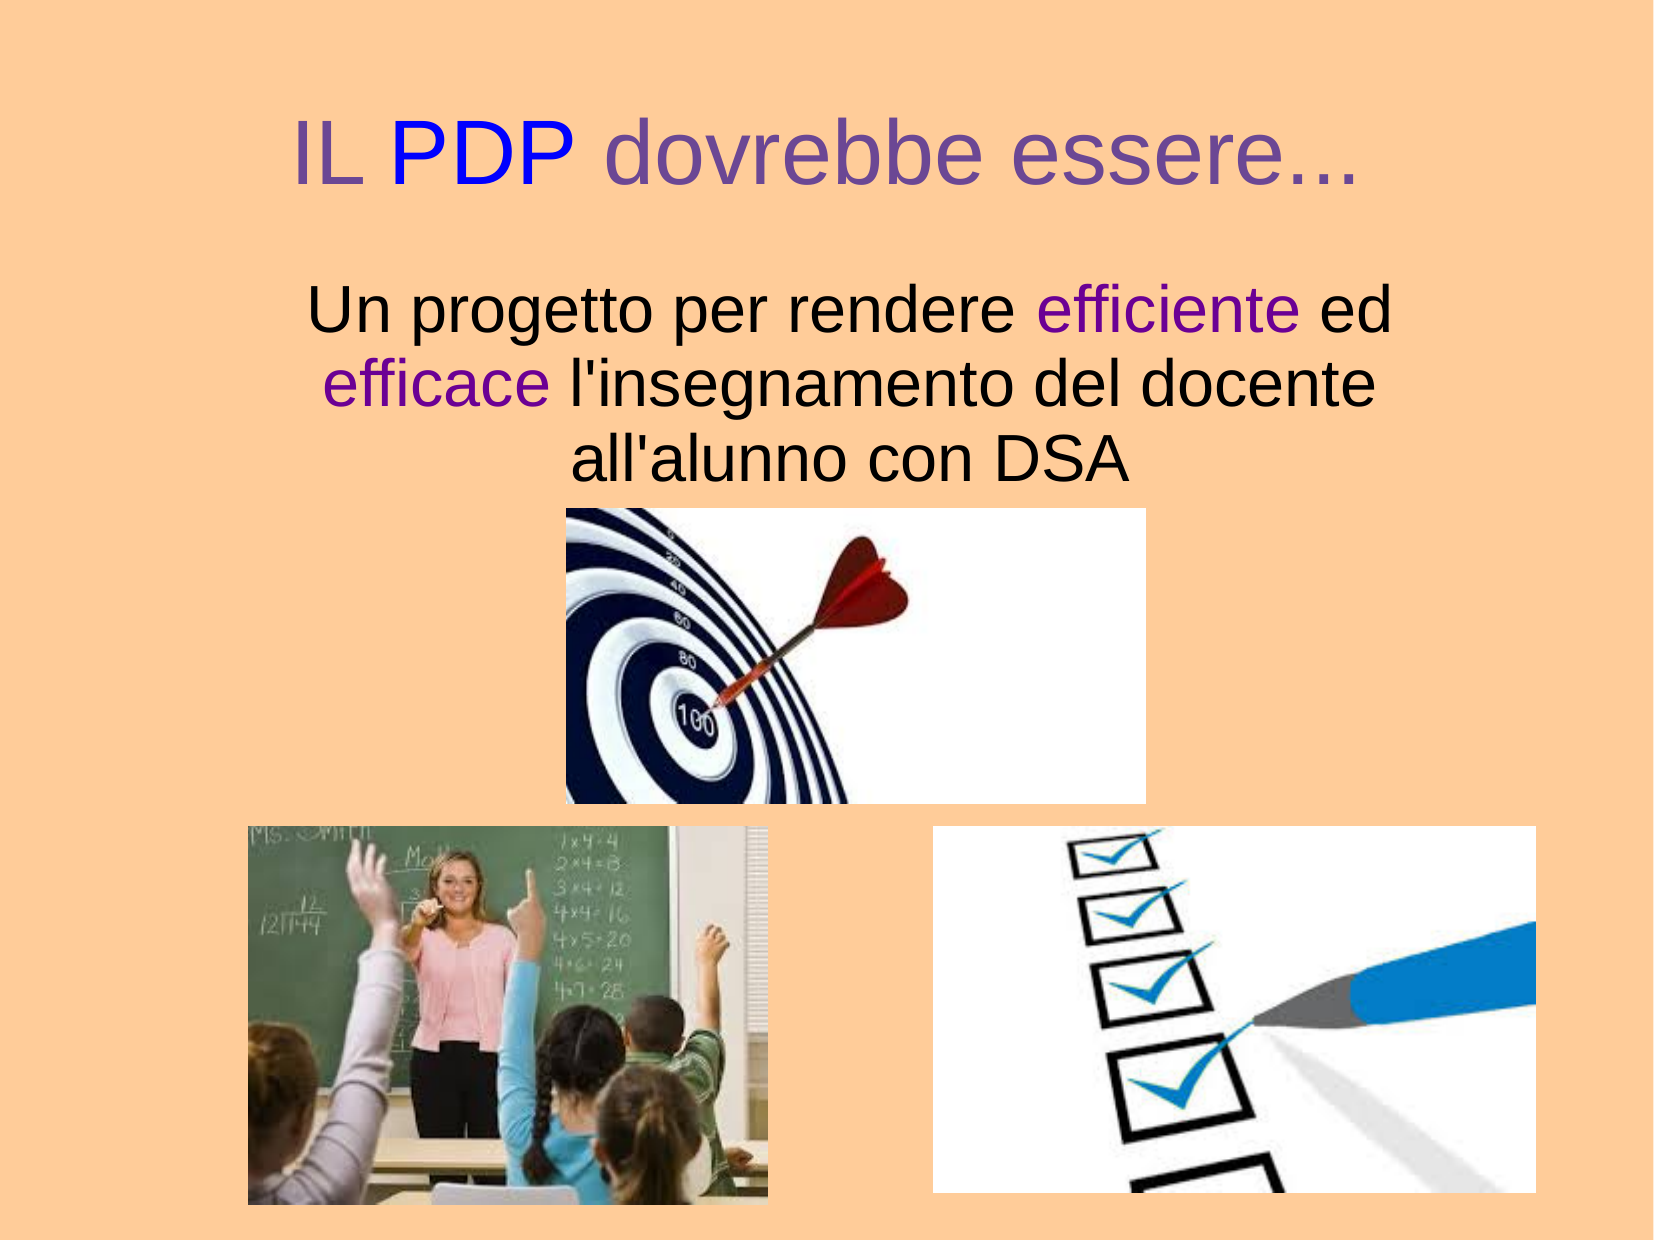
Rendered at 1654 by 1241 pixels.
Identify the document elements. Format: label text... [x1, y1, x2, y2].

title IL PDP dovrebbe essere... [82, 49, 1571, 257]
picture [248, 826, 768, 1205]
picture [933, 826, 1536, 1193]
picture [566, 508, 1146, 804]
list Un progetto per rendere efficiente ed efficace l'insegnamento del docente all'alunno con DSA [188, 271, 1441, 851]
